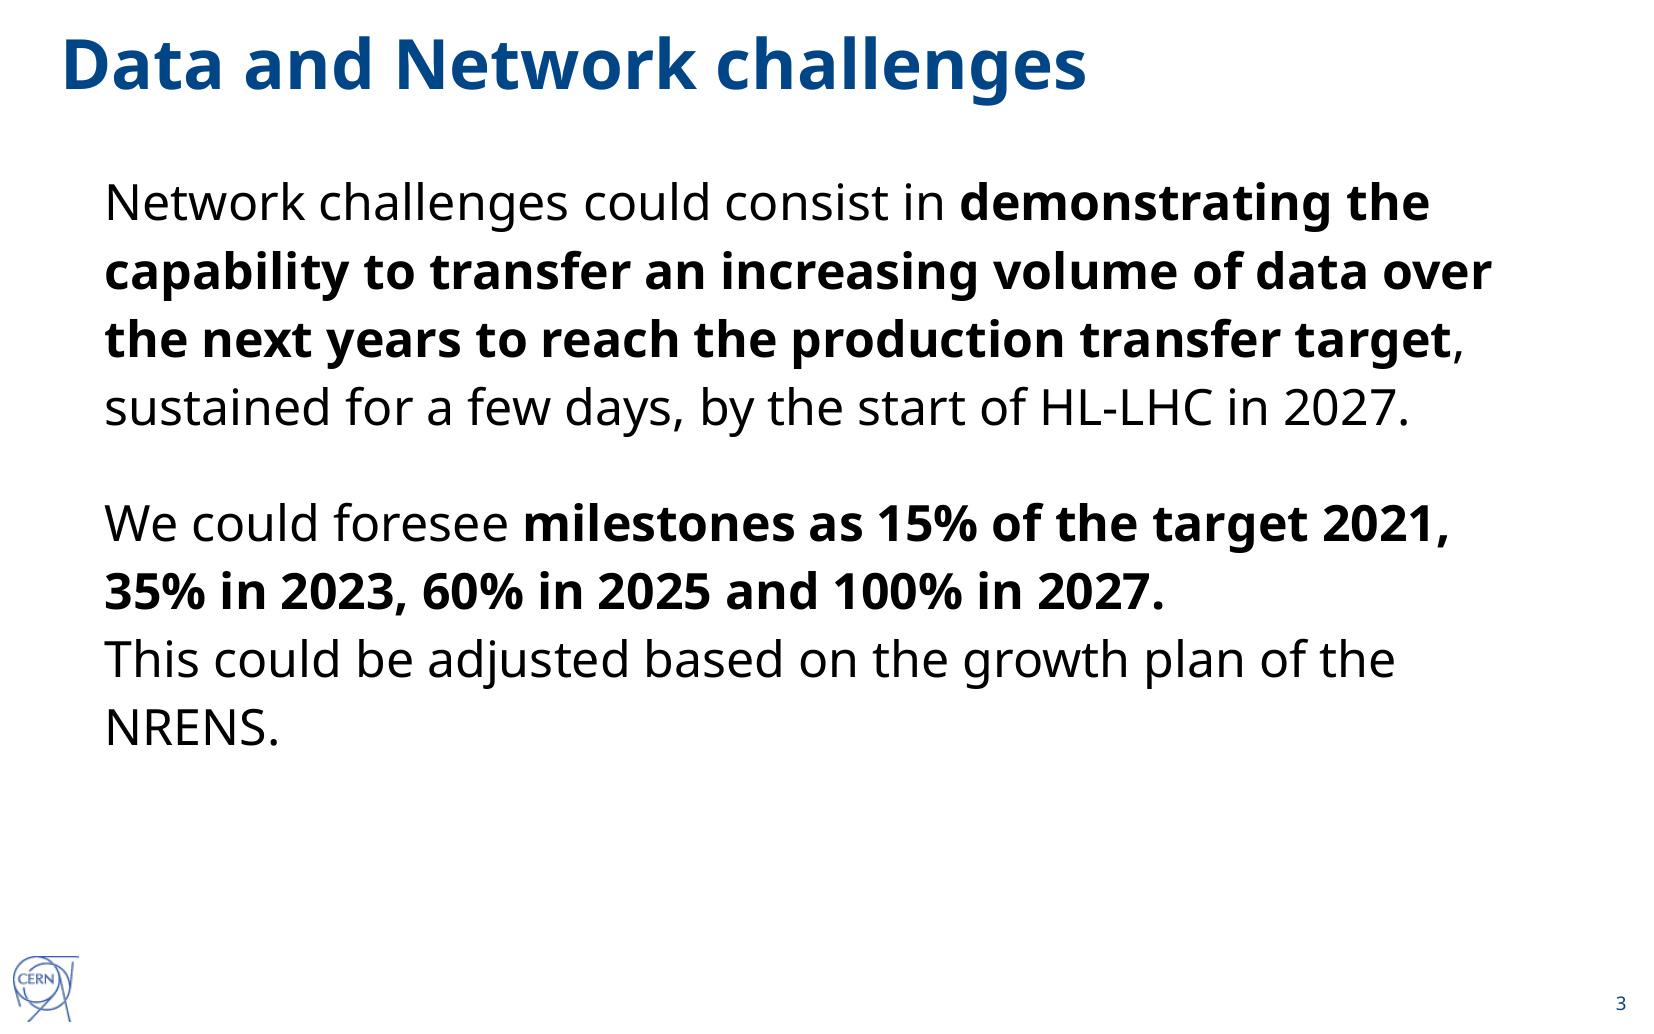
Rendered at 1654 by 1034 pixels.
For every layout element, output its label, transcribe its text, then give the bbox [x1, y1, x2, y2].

picture [13, 956, 79, 1032]
text_box Network challenges could consist in demonstrating the capability to transfer an increasing volume of data over the next years to reach the production transfer target, sustained for a few days, by the start of HL-LHC in 2027. We could foresee milestones as 15% of the target 2021, 35% in 2023, 60% in 2025 and 100% in 2027. This could be adjusted based on the growth plan of the NRENS. [90, 159, 1549, 1034]
title Data and Network challenges [60, 0, 1528, 138]
